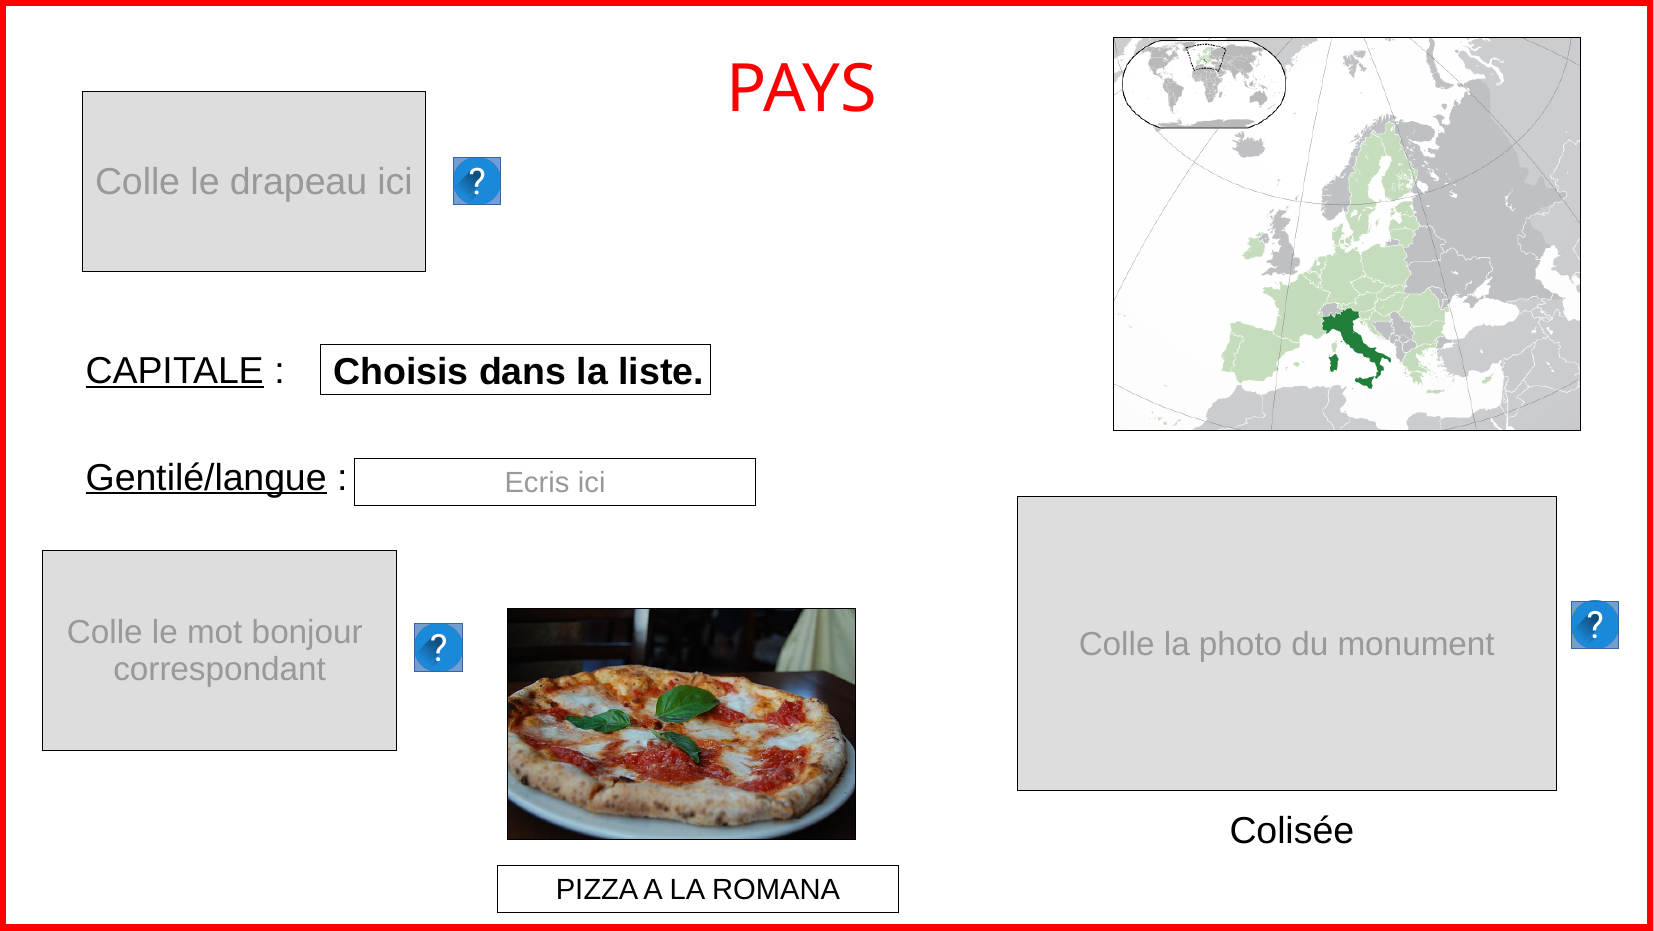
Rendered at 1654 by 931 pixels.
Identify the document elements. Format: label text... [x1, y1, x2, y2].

text_box PAYS [712, 32, 902, 126]
text_box Ecris ici [367, 458, 756, 506]
text_box Gentilé/langue : [70, 448, 367, 506]
text_box Colle la photo du monument [1017, 496, 1557, 791]
picture [1113, 37, 1581, 431]
picture [1571, 600, 1619, 649]
text_box Colle le mot bonjour correspondant [42, 550, 397, 751]
text_box PIZZA A LA ROMANA [497, 865, 899, 913]
picture [507, 608, 856, 840]
text_box Colle le drapeau ici [82, 91, 426, 272]
text_box CAPITALE : [70, 342, 308, 400]
text_box Colisée [1214, 801, 1395, 859]
picture [453, 157, 501, 205]
picture [414, 623, 463, 672]
